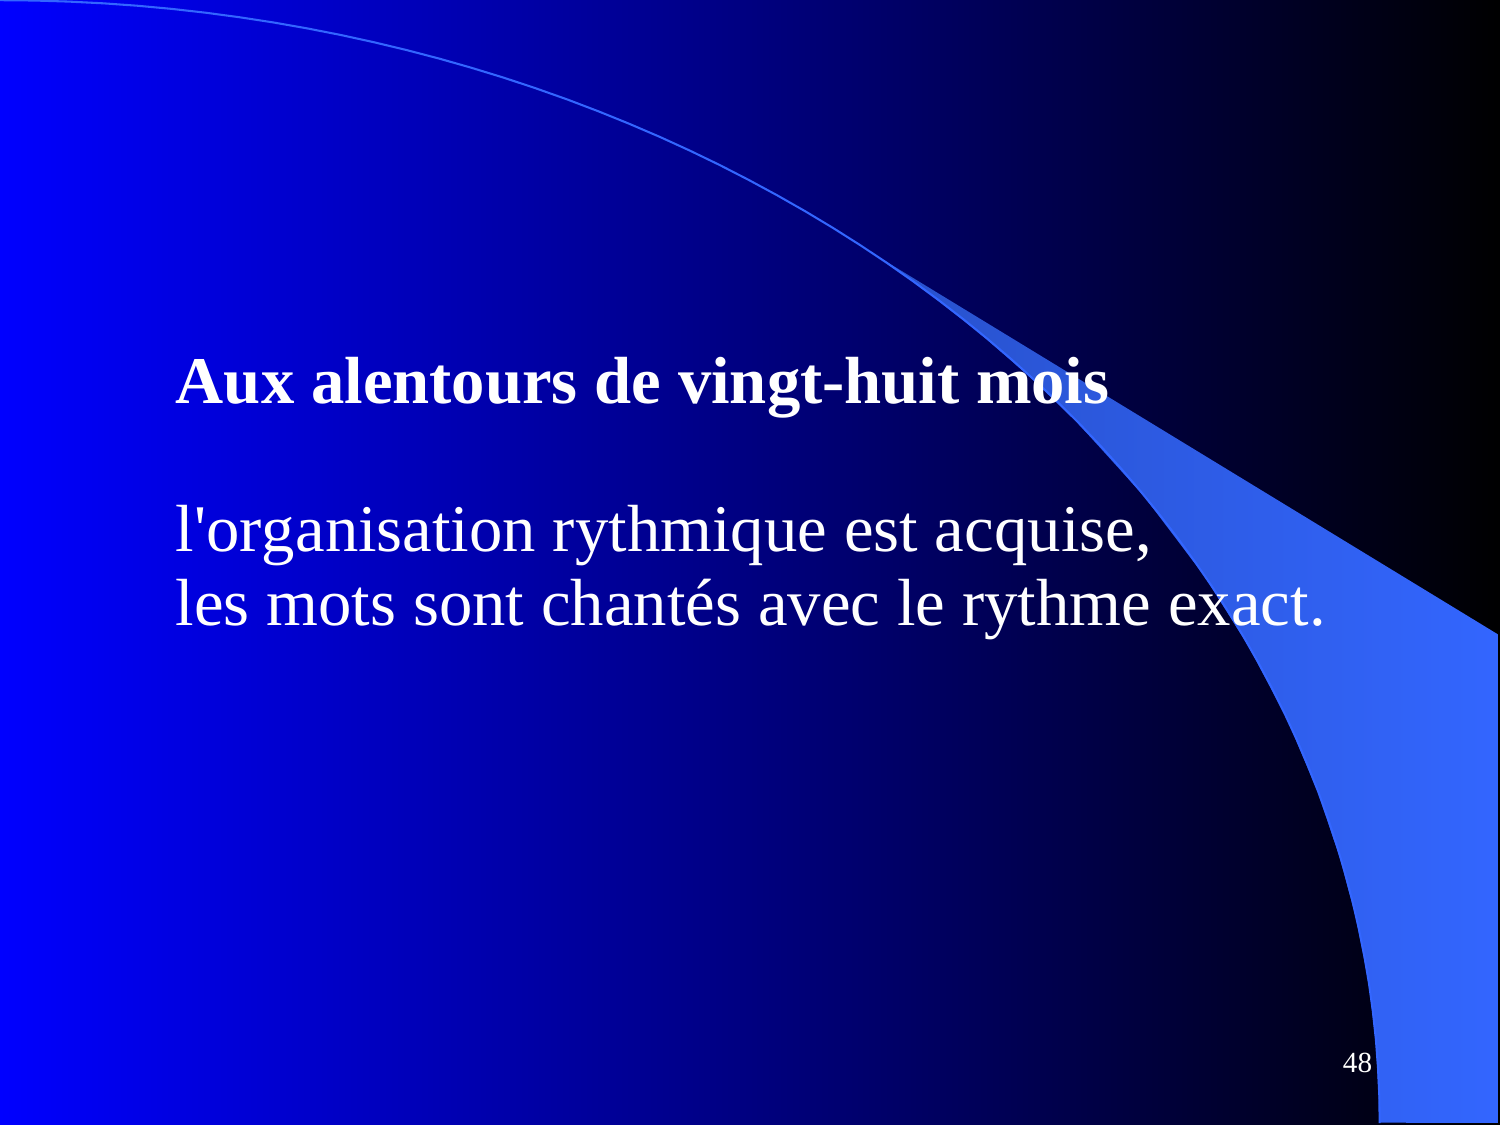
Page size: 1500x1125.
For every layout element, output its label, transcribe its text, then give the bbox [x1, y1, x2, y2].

text_box Aux alentours de vingt-huit mois l'organisation rythmique est acquise, les mots sont chantés avec le rythme exact. [161, 262, 1344, 723]
